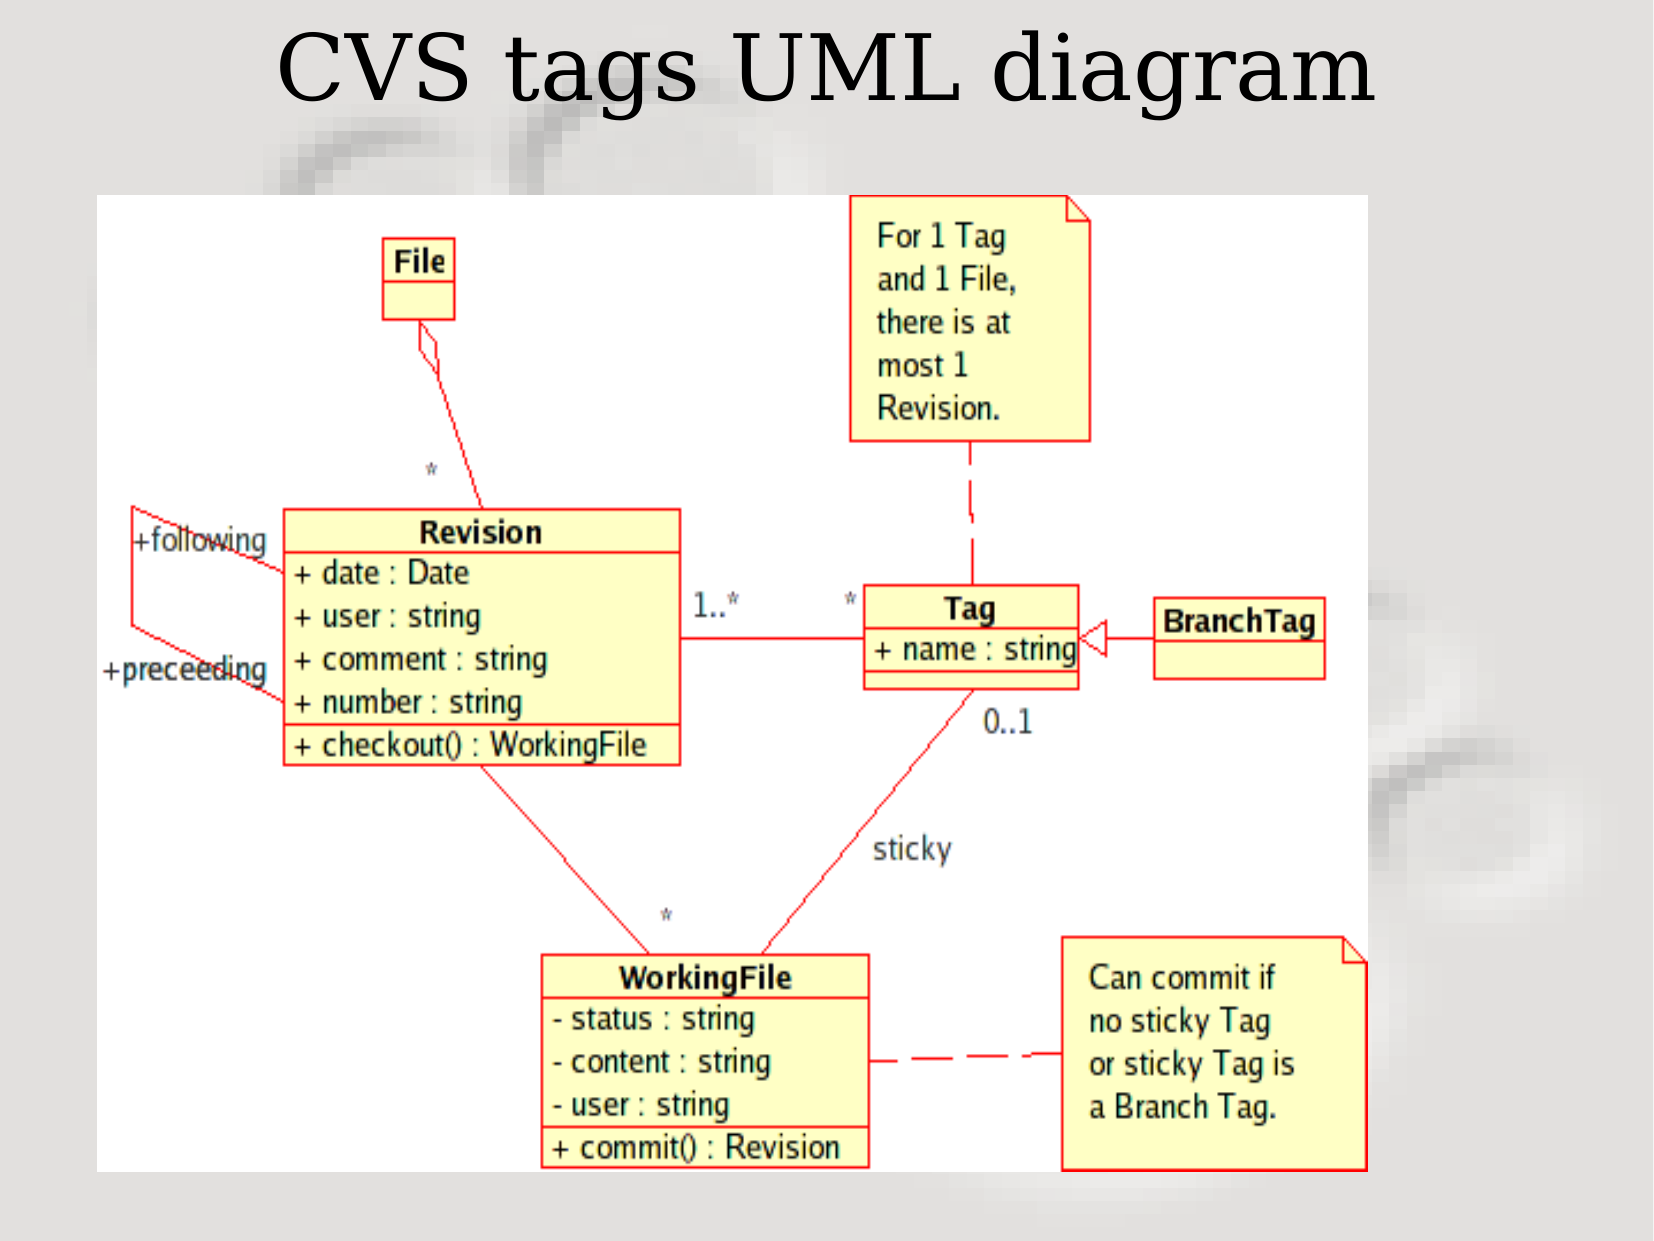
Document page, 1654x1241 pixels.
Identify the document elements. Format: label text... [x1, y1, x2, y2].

picture [0, 0, 1654, 1241]
title CVS tags UML diagram [275, 20, 1584, 128]
